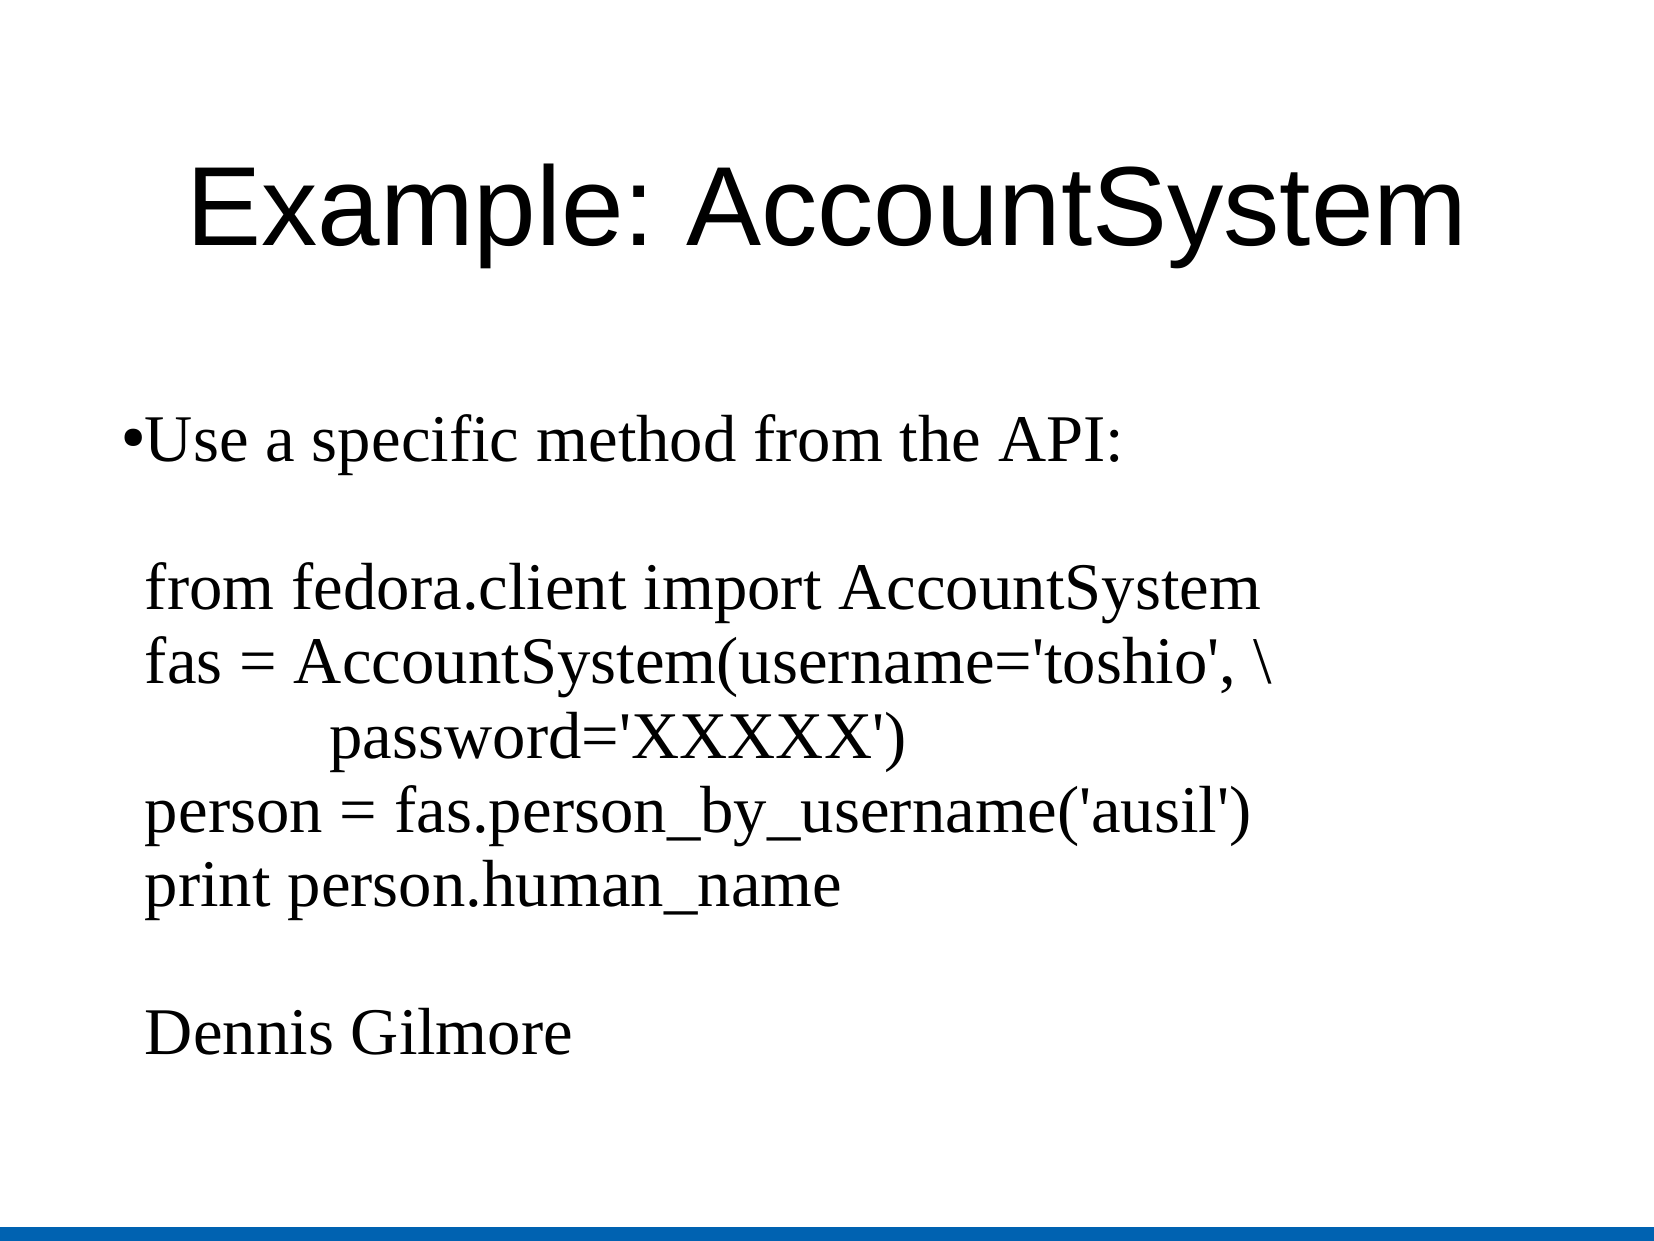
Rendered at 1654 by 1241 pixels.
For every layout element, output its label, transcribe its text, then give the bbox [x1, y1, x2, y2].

subtitle Use a specific method from the API: from fedora.client import AccountSystem fas = AccountSystem(username='toshio', \ password='XXXXX') person = fas.person_by_username('ausil') print person.human_name Dennis Gilmore [121, 344, 1533, 1127]
title Example: AccountSystem [121, 102, 1533, 311]
